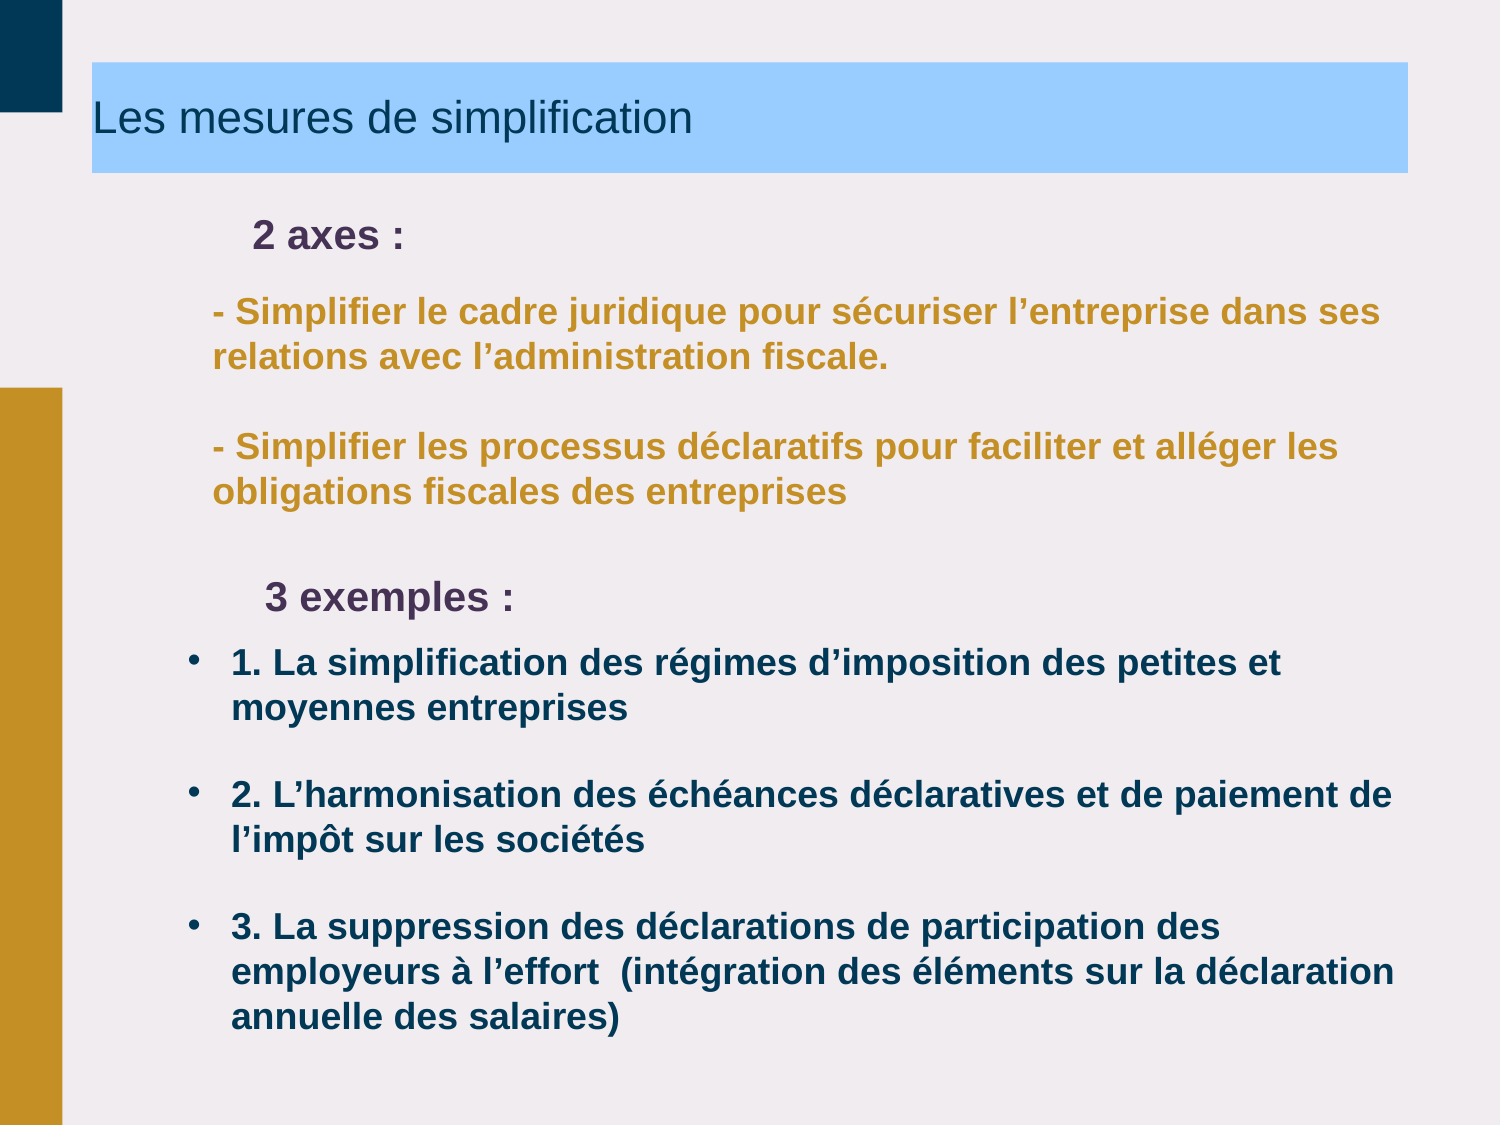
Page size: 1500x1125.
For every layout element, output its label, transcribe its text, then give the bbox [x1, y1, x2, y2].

text_box 2 axes : [237, 200, 1159, 266]
list 1. La simplification des régimes d’imposition des petites et moyennes entreprises 2. L’harmonisation des échéances déclaratives et de paiement de l’impôt sur les sociétés 3. La suppression des déclarations de participation des employeurs à l’effort (intégration des éléments sur la déclaration annuelle des salaires) [187, 637, 1425, 1075]
text_box 3 exemples : [249, 562, 1172, 628]
text_box - Simplifier le cadre juridique pour sécuriser l’entreprise dans ses relations avec l’administration fiscale. - Simplifier les processus déclaratifs pour faciliter et alléger les obligations fiscales des entreprises [137, 287, 1400, 513]
text_box Les mesures de simplification [92, 62, 1408, 173]
